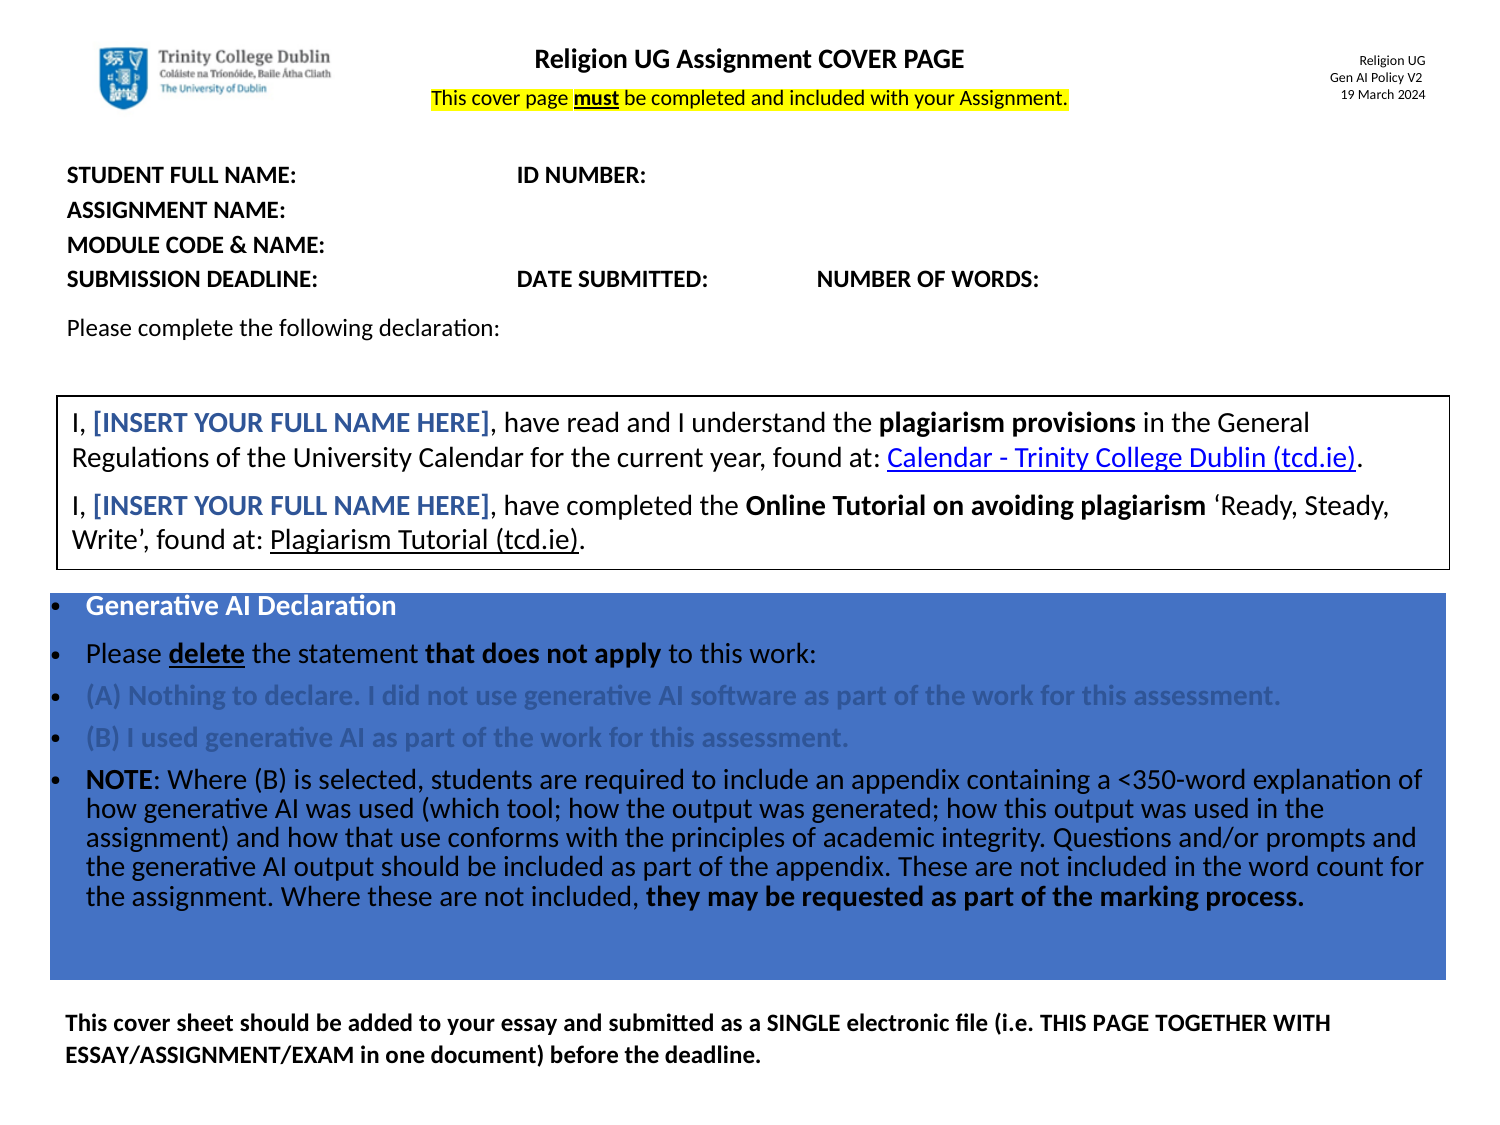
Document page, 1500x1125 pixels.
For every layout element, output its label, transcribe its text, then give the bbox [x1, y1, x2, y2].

text_box I, [INSERT YOUR FULL NAME HERE], have read and I understand the plagiarism provisions in the General Regulations of the University Calendar for the current year, found at: Calendar - Trinity College Dublin (tcd.ie). I, [INSERT YOUR FULL NAME HERE], have completed the Online Tutorial on avoiding plagiarism ‘Ready, Steady, Write’, found at: Plagiarism Tutorial (tcd.ie). [56, 396, 1450, 570]
picture [68, 25, 363, 128]
subtitle STUDENT FULL NAME: ID NUMBER: ASSIGNMENT NAME: MODULE CODE & NAME: SUBMISSION DEADLINE: DATE SUBMITTED: NUMBER OF WORDS: Please complete the following declaration: [51, 151, 1449, 372]
table_cell Please delete the statement that does not apply to this work: (A) Nothing to declare. I did not use generative AI software as part of the work for this assessment. (B) I used generative AI as part of the work for this assessment. NOTE: Where (B) is selected, students are required to include an appendix containing a <350-word explanation of how generative AI was used (which tool; how the output was generated; how this output was used in the assignment) and how that use conforms with the principles of academic integrity. Questions and/or prompts and the generative AI output should be included as part of the appendix. These are not included in the word count for the assignment. Where these are not included, they may be requested as part of the marking process. [50, 642, 1446, 980]
text_box Religion UG Assignment COVER PAGE This cover page must be completed and included with your Assignment. [375, 33, 1126, 120]
text_box Religion UG Gen AI Policy V2 19 March 2024 [1319, 46, 1450, 108]
text_box This cover sheet should be added to your essay and submitted as a SINGLE electronic file (i.e. THIS PAGE TOGETHER WITH ESSAY/ASSIGNMENT/EXAM in one document) before the deadline. [50, 997, 1447, 1076]
table_header Generative AI Declaration [50, 593, 1446, 642]
